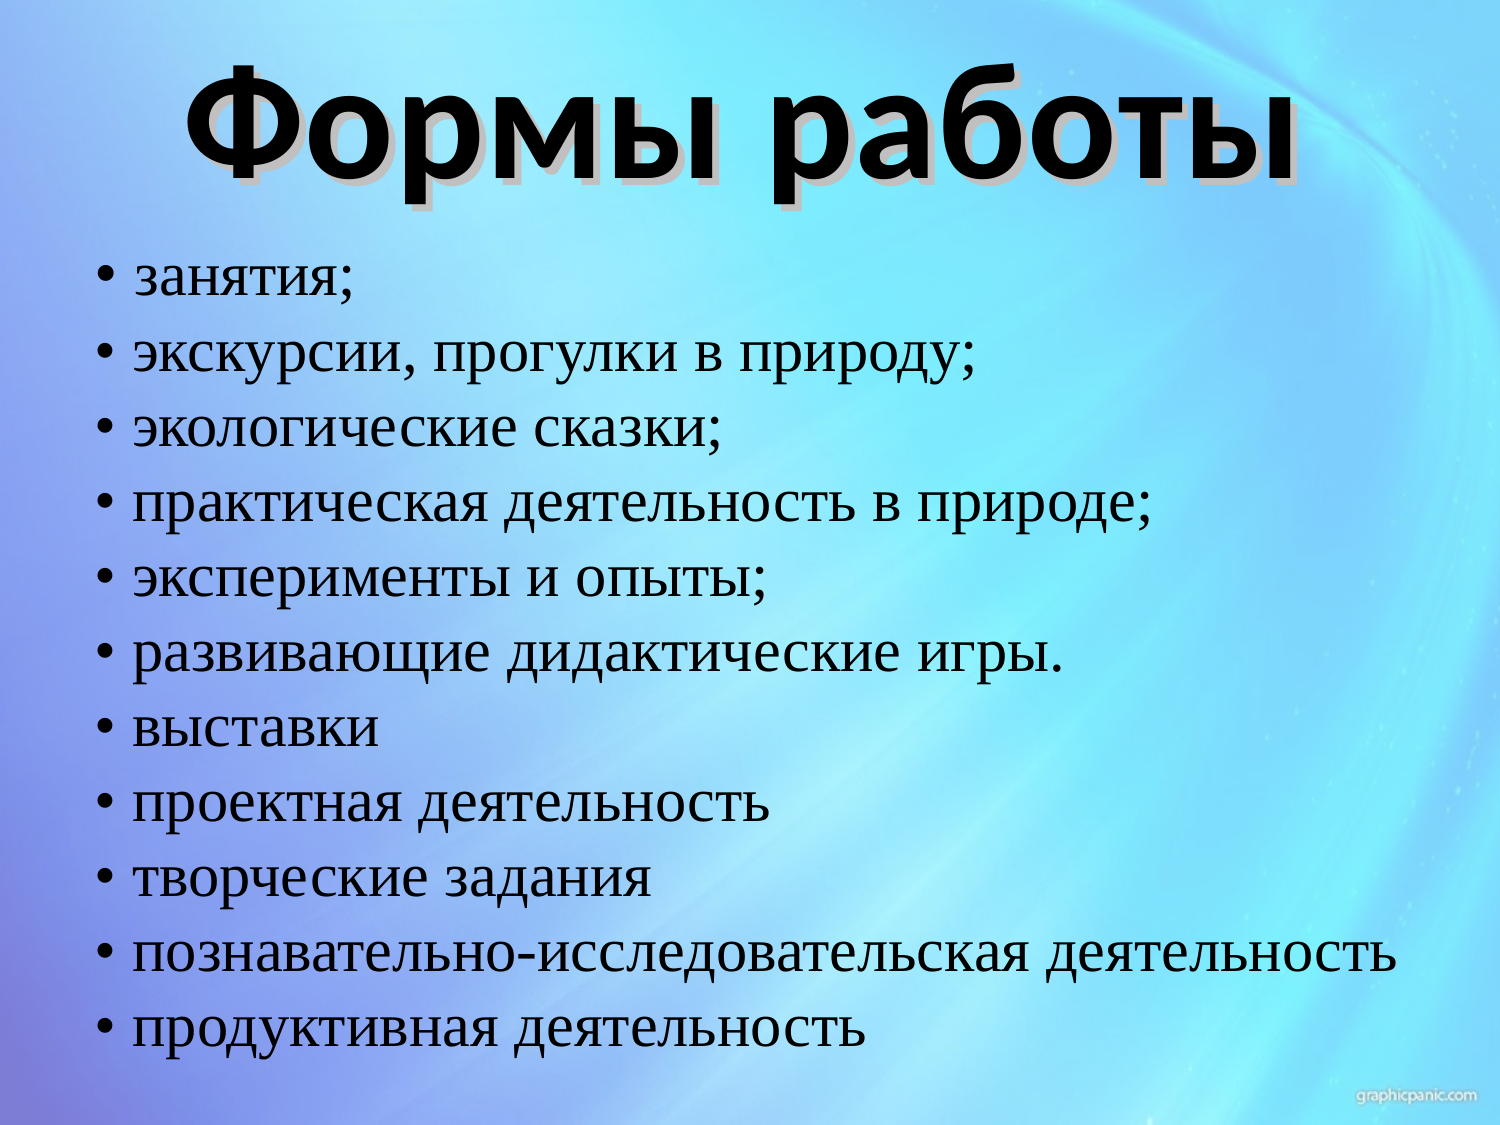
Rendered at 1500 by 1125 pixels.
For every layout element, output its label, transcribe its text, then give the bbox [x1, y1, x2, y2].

text_box Формы работы [65, 4, 1423, 219]
text_box • занятия; • экскурсии, прогулки в природу; • экологические сказки; • практическая деятельность в природе; • эксперименты и опыты; • развивающие дидактические игры. • выставки • проектная деятельность • творческие задания • познавательно-исследовательская деятельность • продуктивная деятельность [79, 221, 1429, 1075]
